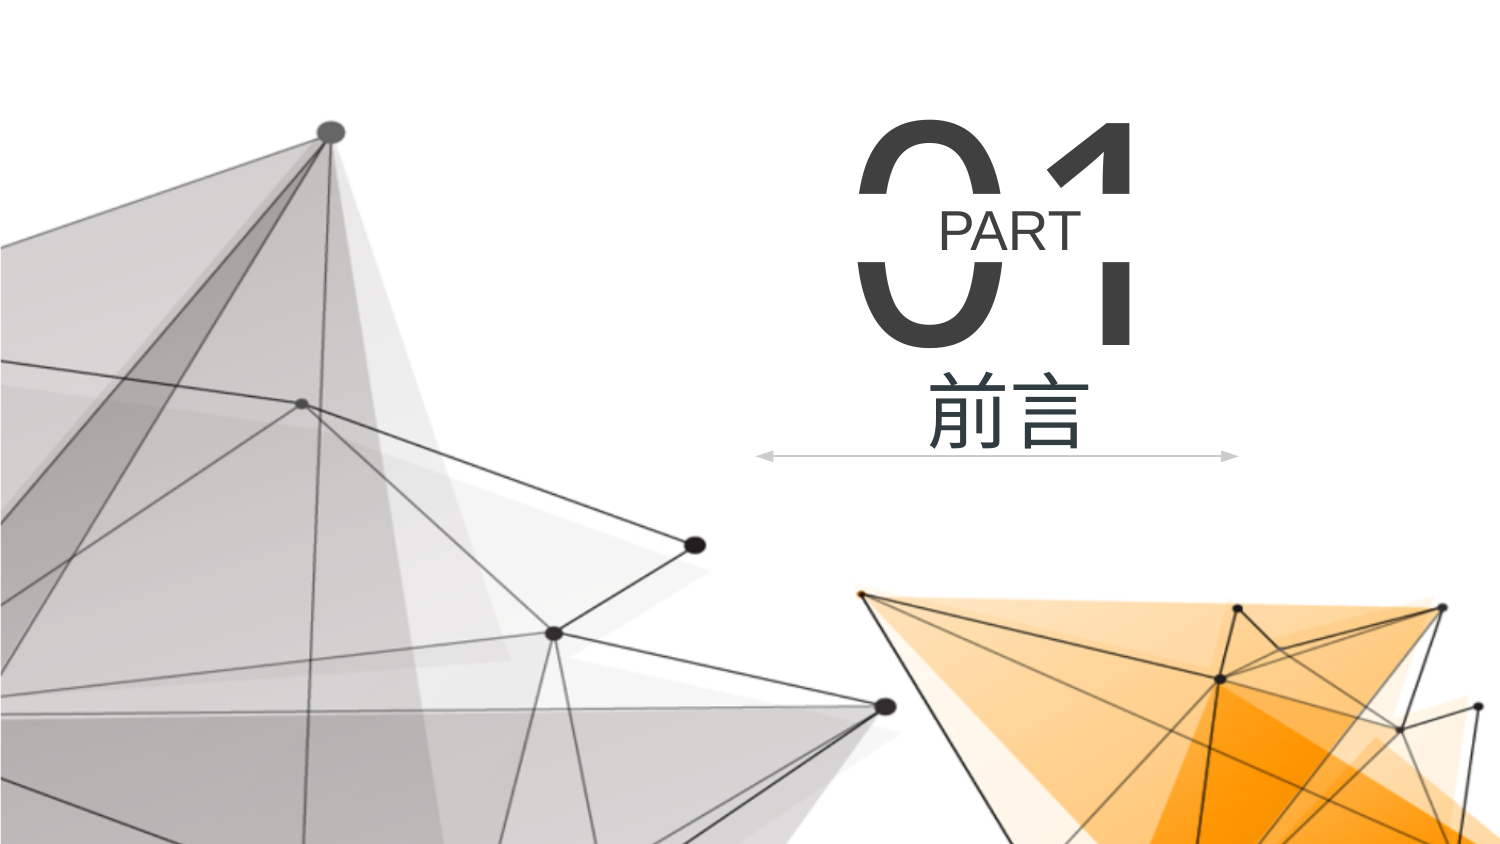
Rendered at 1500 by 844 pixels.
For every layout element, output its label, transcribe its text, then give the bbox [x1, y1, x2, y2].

text_box PART [807, 193, 1212, 263]
text_box 前言 [749, 359, 1270, 460]
picture [0, 91, 1500, 844]
text_box 01 [760, 34, 1278, 412]
